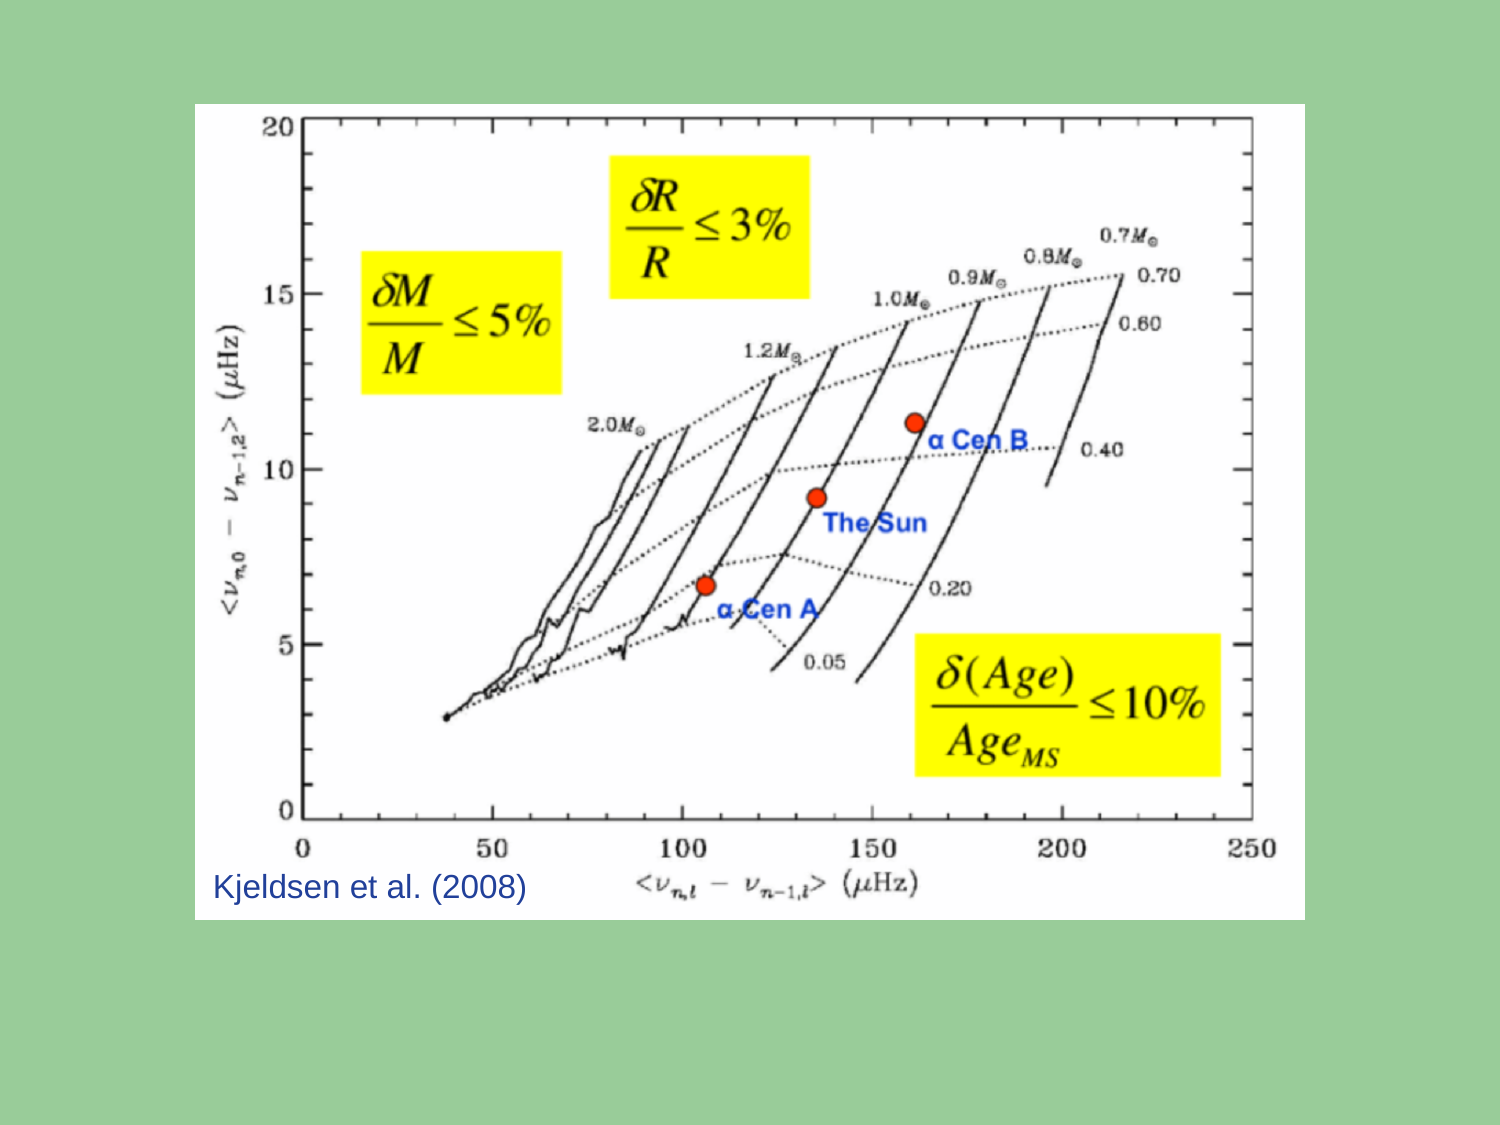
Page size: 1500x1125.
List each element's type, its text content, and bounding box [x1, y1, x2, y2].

text_box Kjeldsen et al. (2008) [198, 860, 679, 913]
picture [195, 104, 1306, 920]
